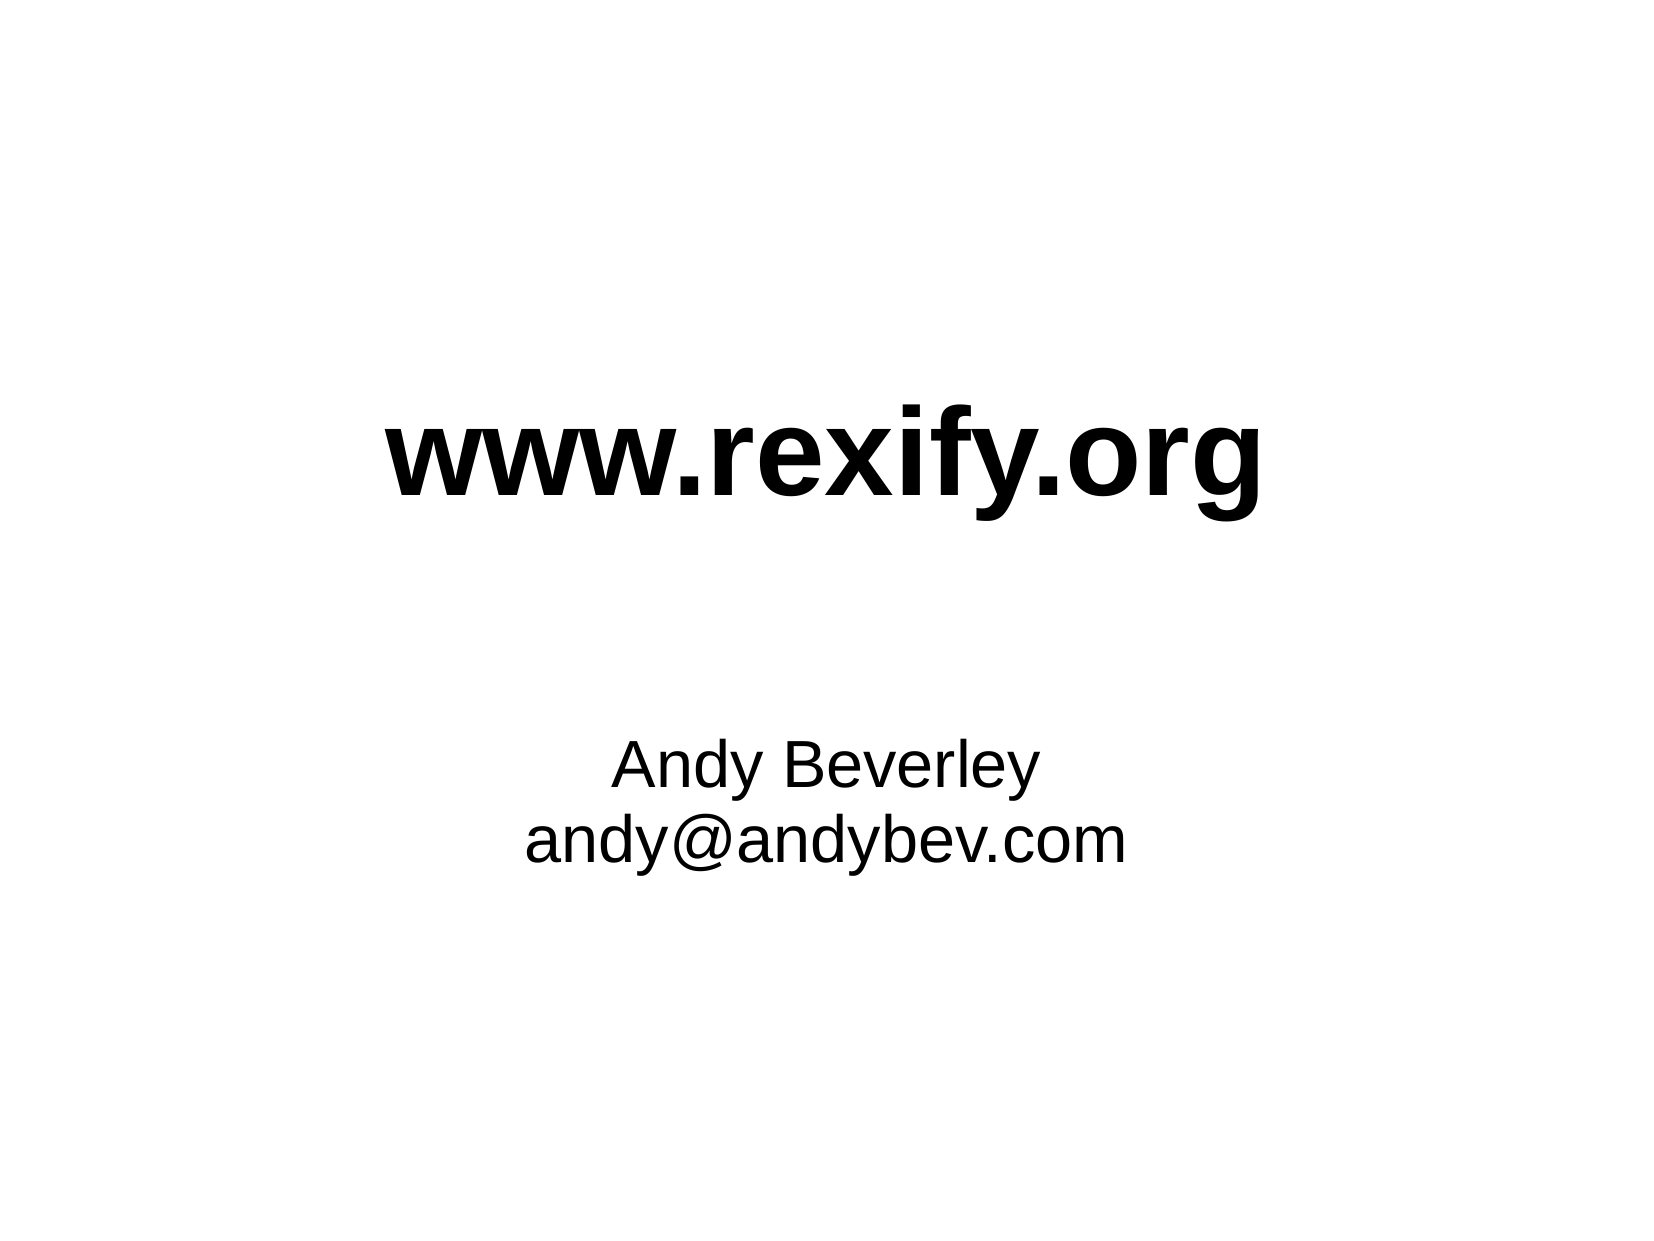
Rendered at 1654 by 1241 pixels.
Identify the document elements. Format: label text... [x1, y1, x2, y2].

subtitle www.rexify.org Andy Beverley andy@andybev.com [82, 149, 1571, 1110]
